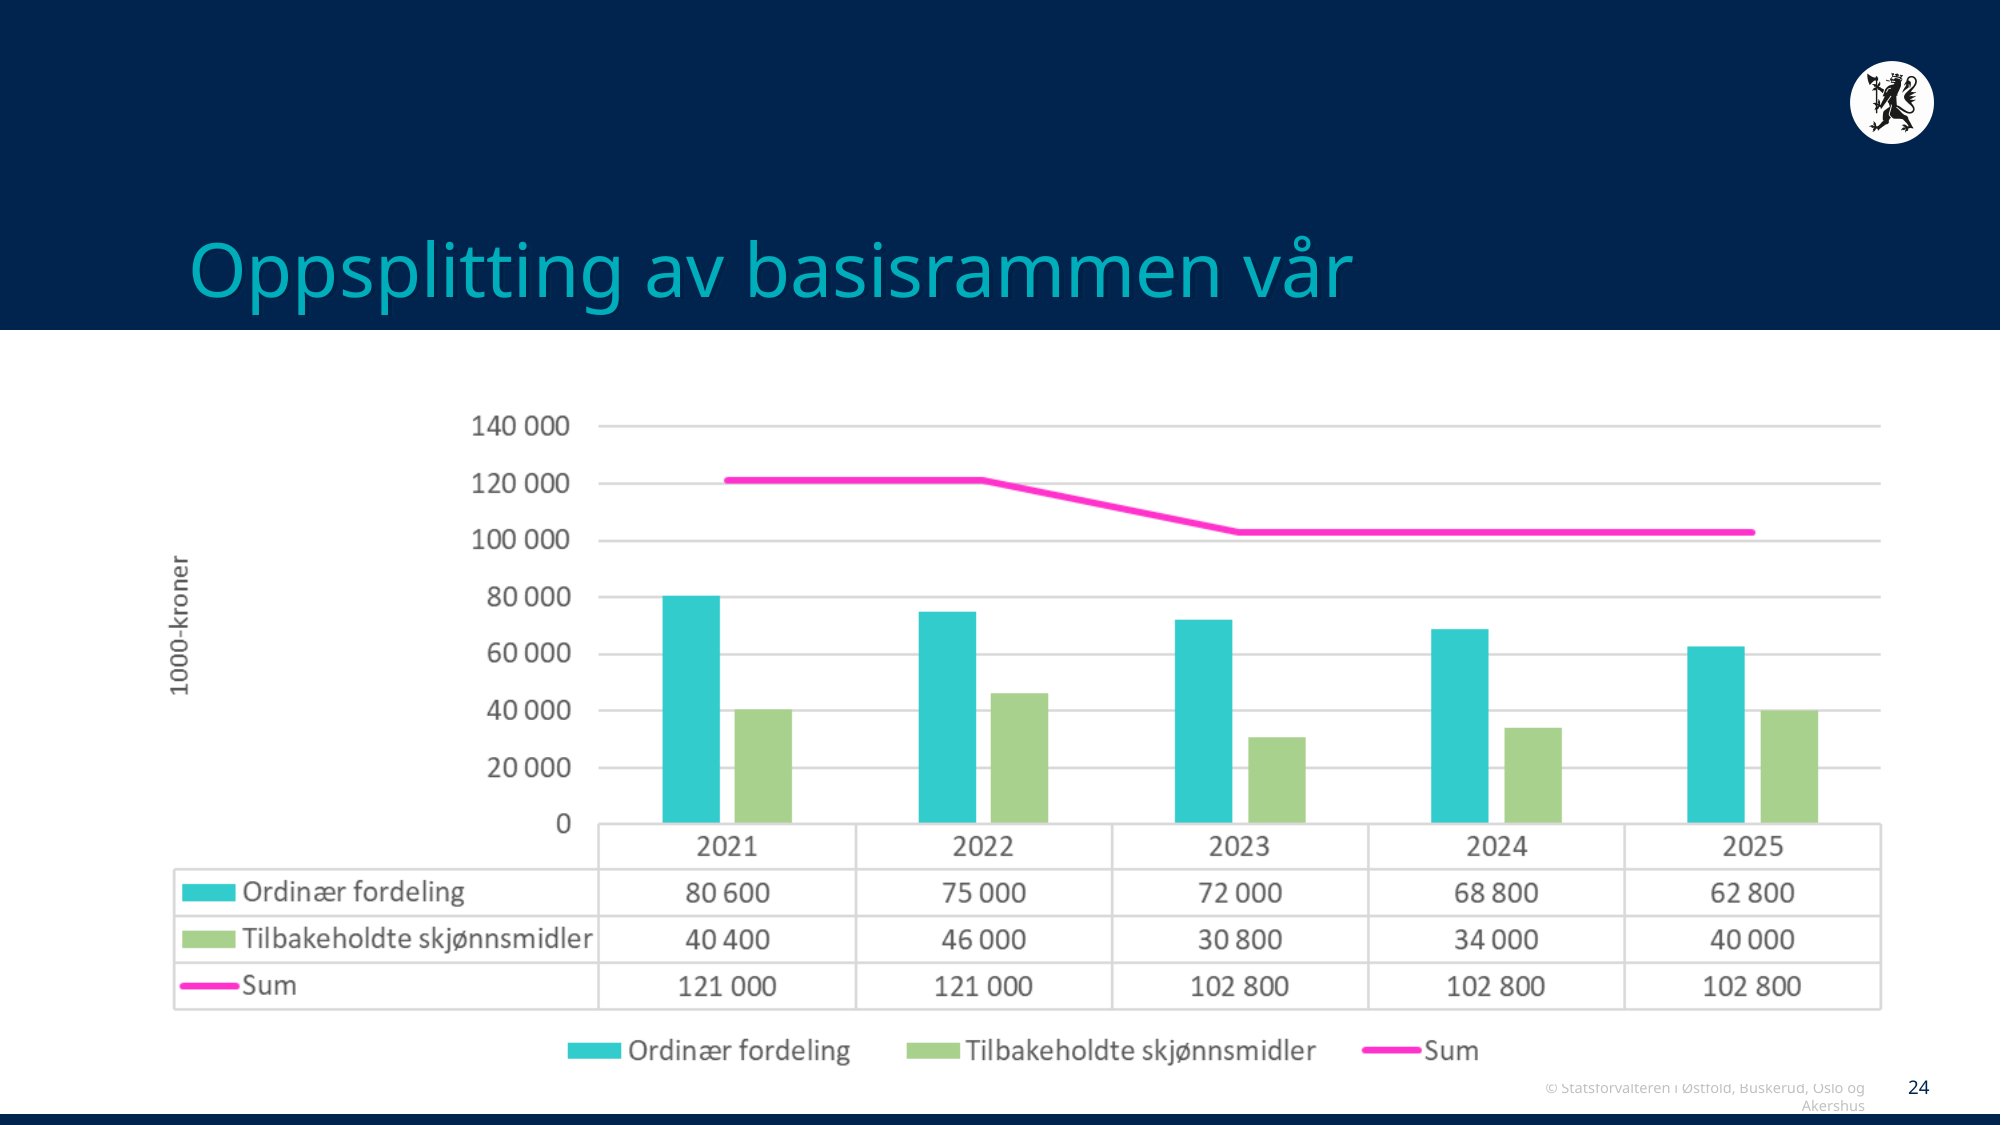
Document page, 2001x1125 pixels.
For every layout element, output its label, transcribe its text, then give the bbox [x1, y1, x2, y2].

picture [135, 394, 1897, 1084]
title Oppsplitting av basisrammen vår [173, 143, 1827, 320]
